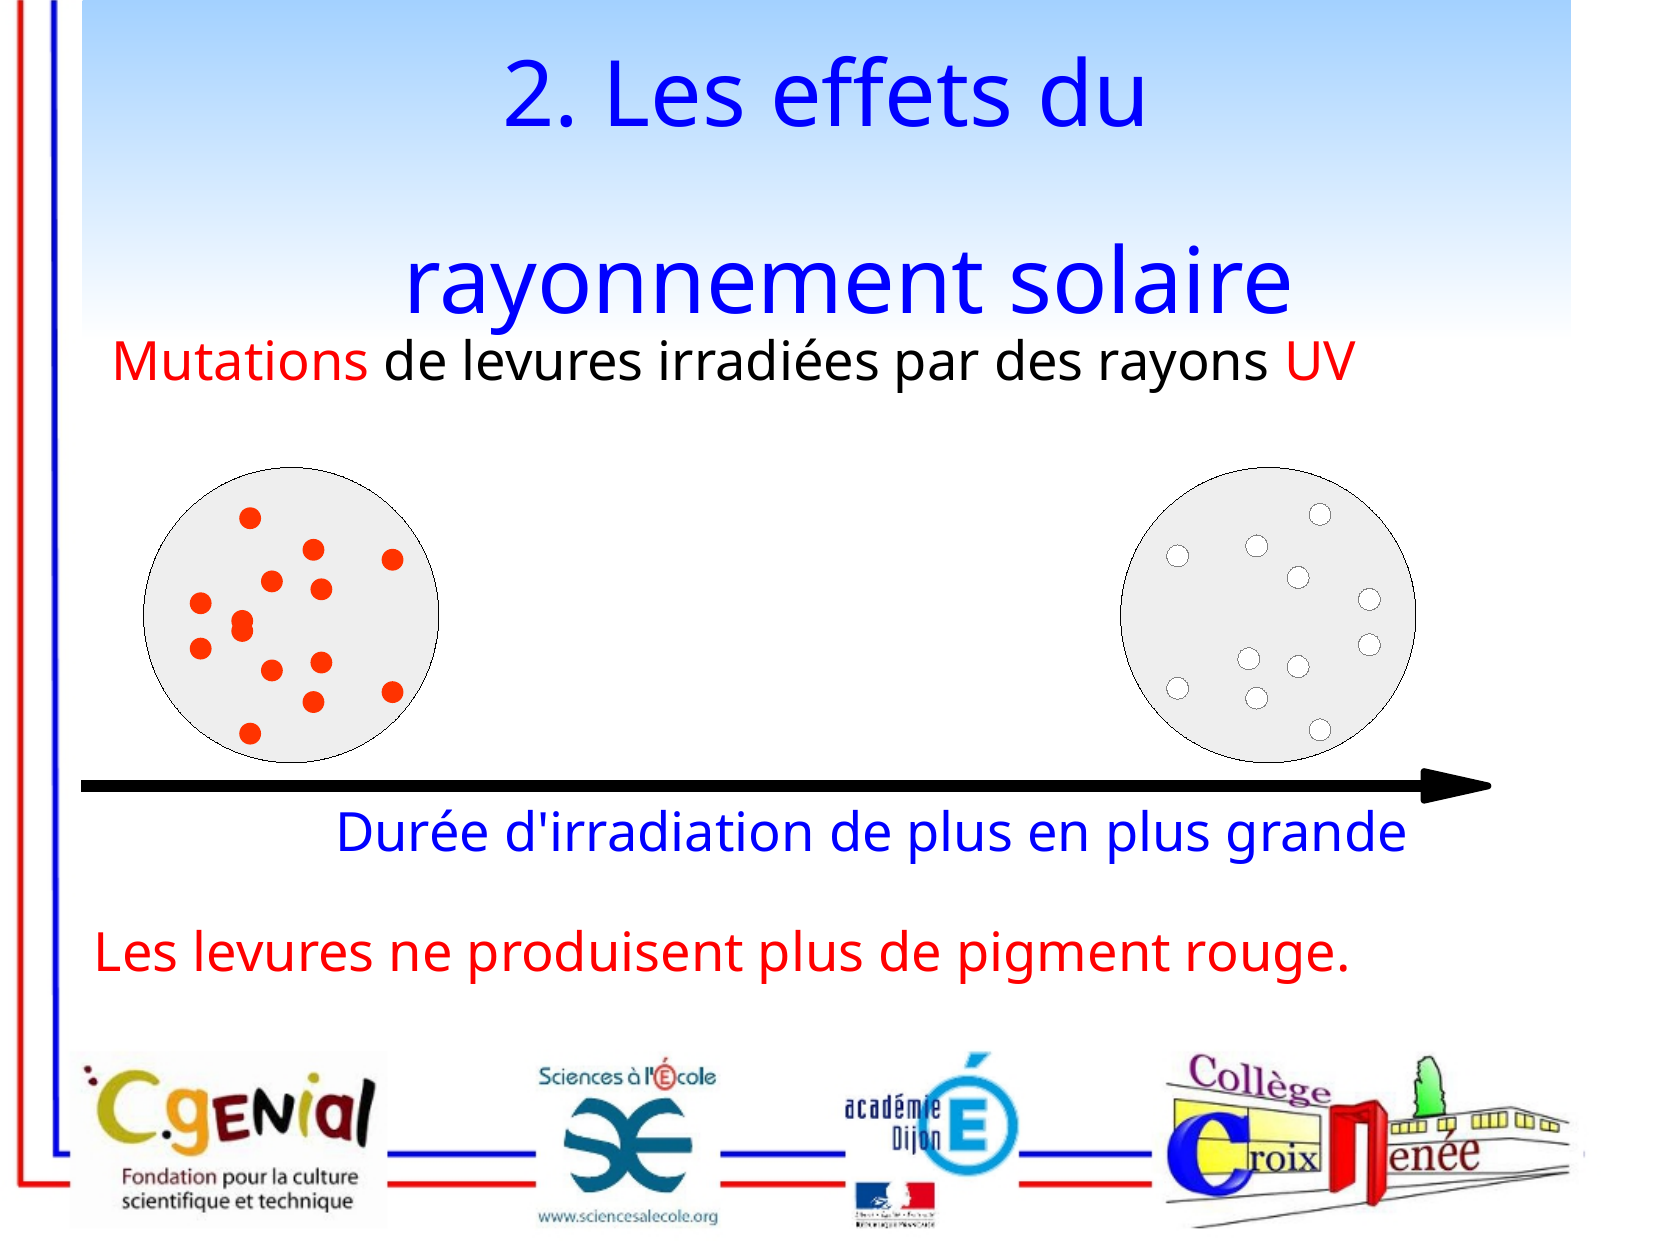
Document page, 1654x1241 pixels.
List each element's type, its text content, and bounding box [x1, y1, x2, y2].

text_box Mutations de levures irradiées par des rayons UV [96, 315, 1465, 396]
text_box Durée d'irradiation de plus en plus grande [320, 785, 1498, 867]
title 2. Les effets du rayonnement solaire [82, 13, 1571, 293]
text_box [1120, 467, 1416, 763]
text_box [143, 467, 439, 763]
text_box Les levures ne produisent plus de pigment rouge. [79, 906, 1492, 988]
picture [0, 0, 1654, 1241]
